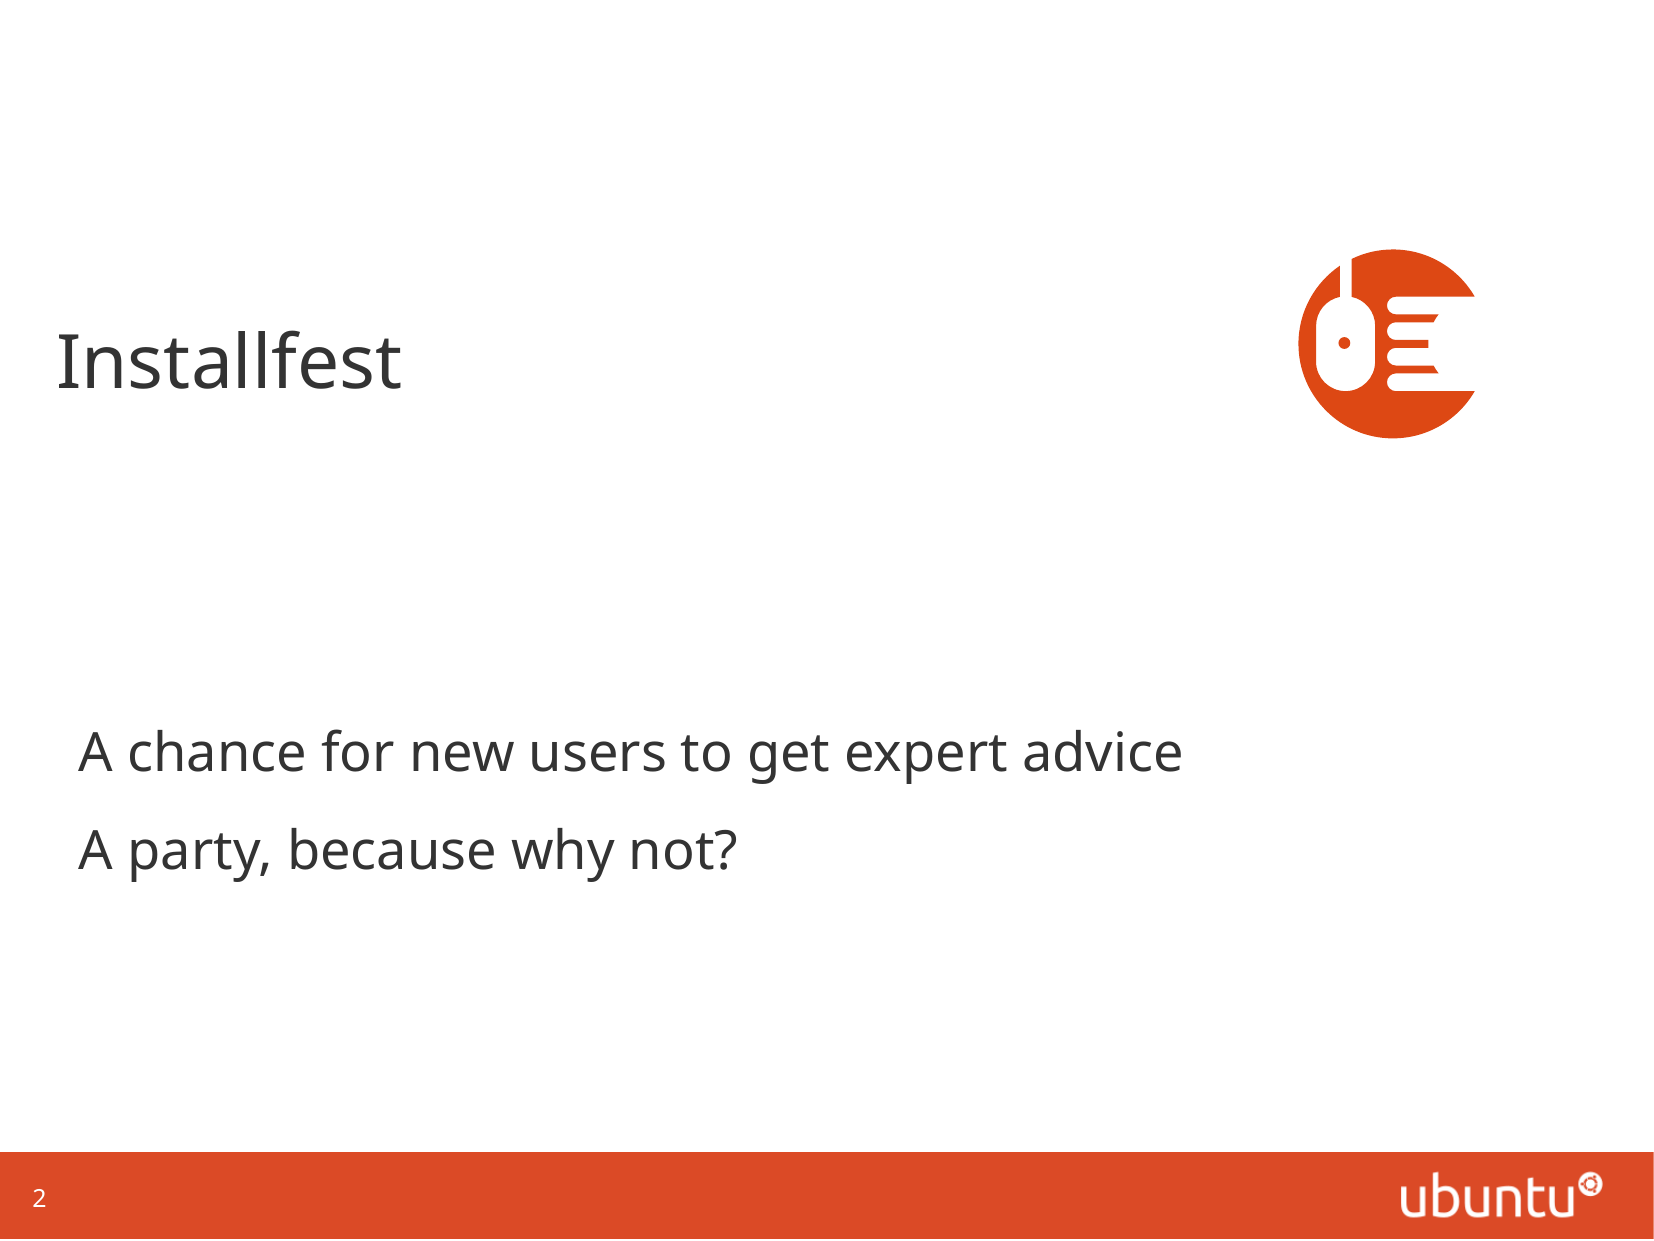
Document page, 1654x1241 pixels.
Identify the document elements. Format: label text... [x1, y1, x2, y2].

picture [1583, 1152, 1654, 1239]
picture [1273, 225, 1512, 463]
list A chance for new users to get expert advice A party, because why not? [70, 676, 1583, 1241]
title Installfest [56, 130, 1596, 587]
picture [0, 1152, 70, 1239]
